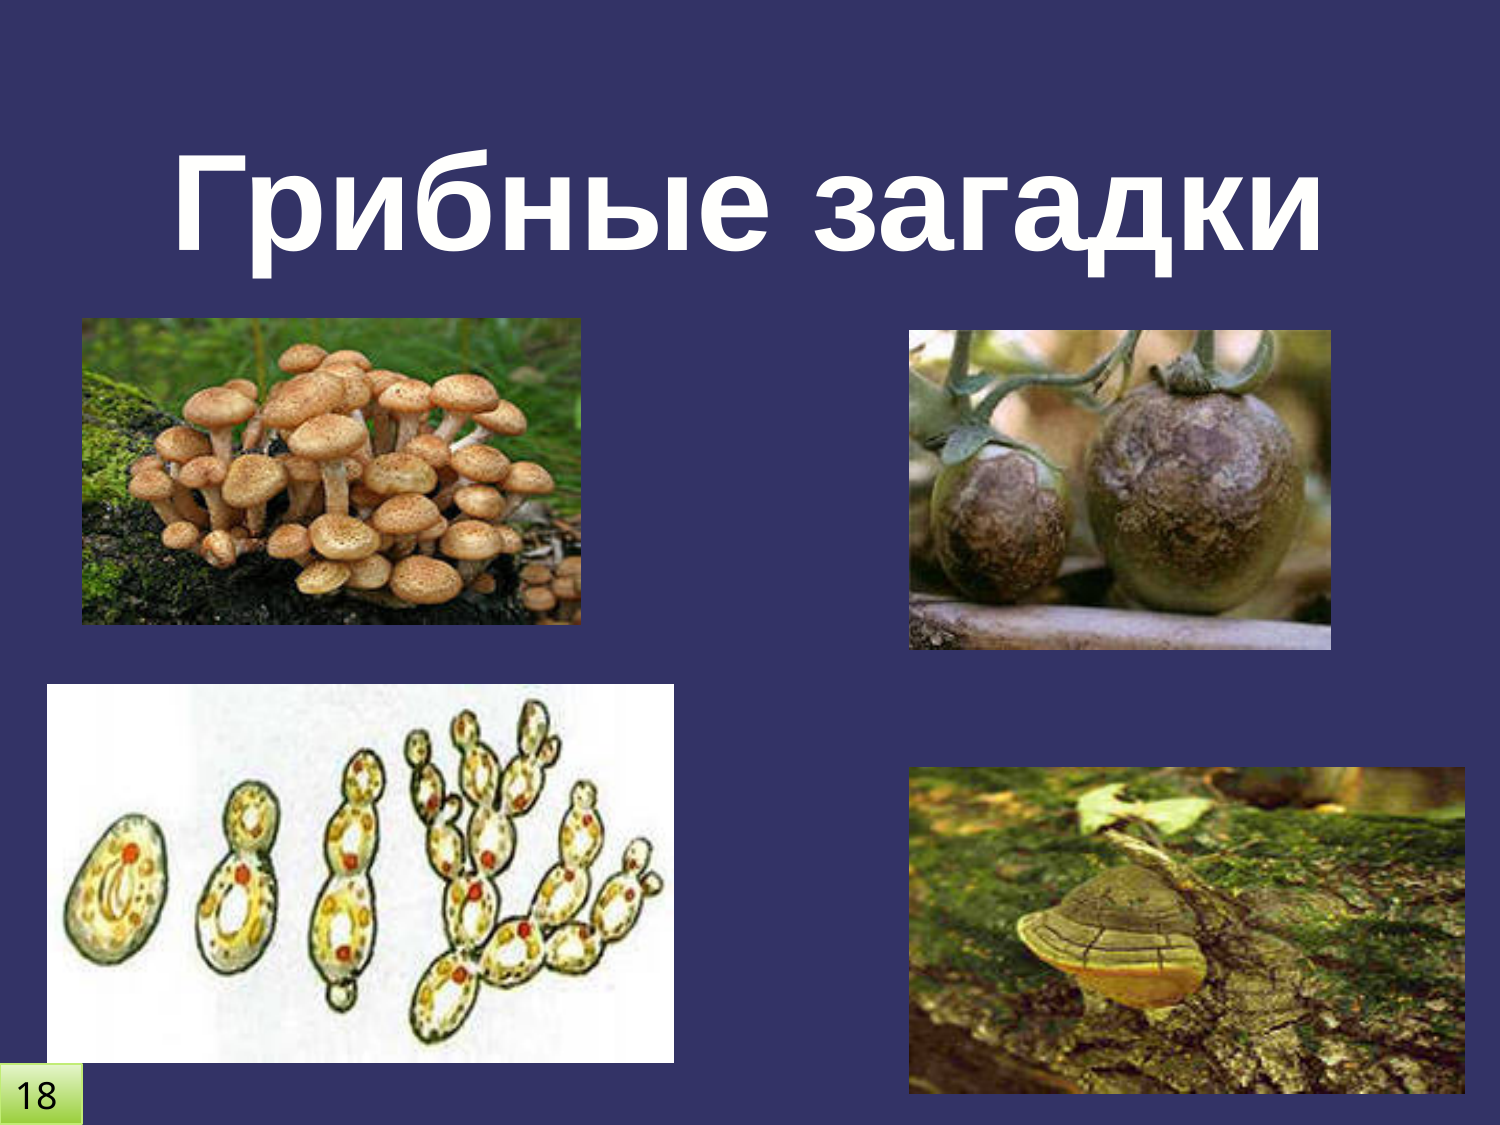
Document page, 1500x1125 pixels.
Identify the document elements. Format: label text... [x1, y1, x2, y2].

picture [82, 318, 581, 625]
text_box Грибные загадки [0, 105, 1500, 286]
text_box 18 [0, 1064, 82, 1125]
picture [909, 330, 1331, 650]
picture [47, 684, 674, 1063]
picture [909, 767, 1465, 1095]
